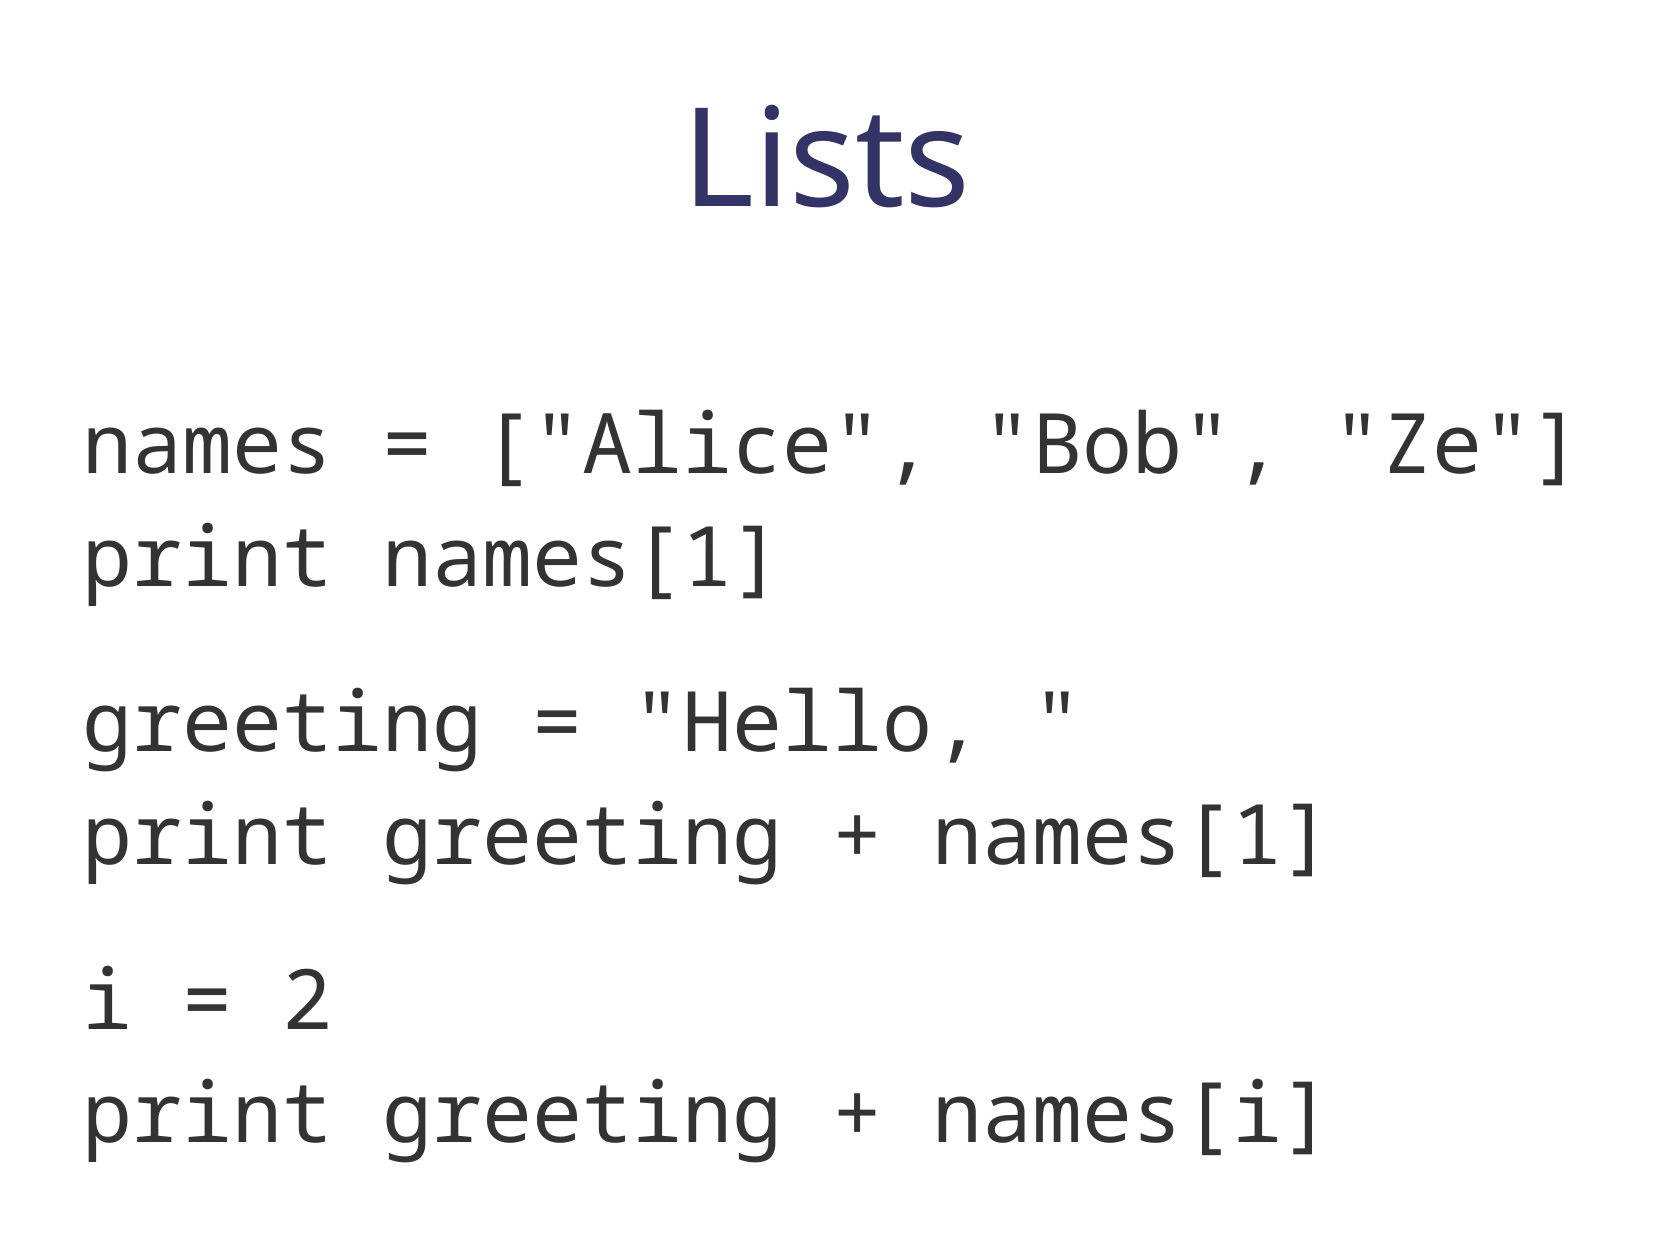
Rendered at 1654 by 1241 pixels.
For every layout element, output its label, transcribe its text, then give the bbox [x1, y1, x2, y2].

subtitle names = ["Alice", "Bob", "Ze"] print names[1] greeting = "Hello, " print greeting + names[1] i = 2 print greeting + names[i] [82, 290, 1625, 1094]
title Lists [82, 56, 1571, 250]
